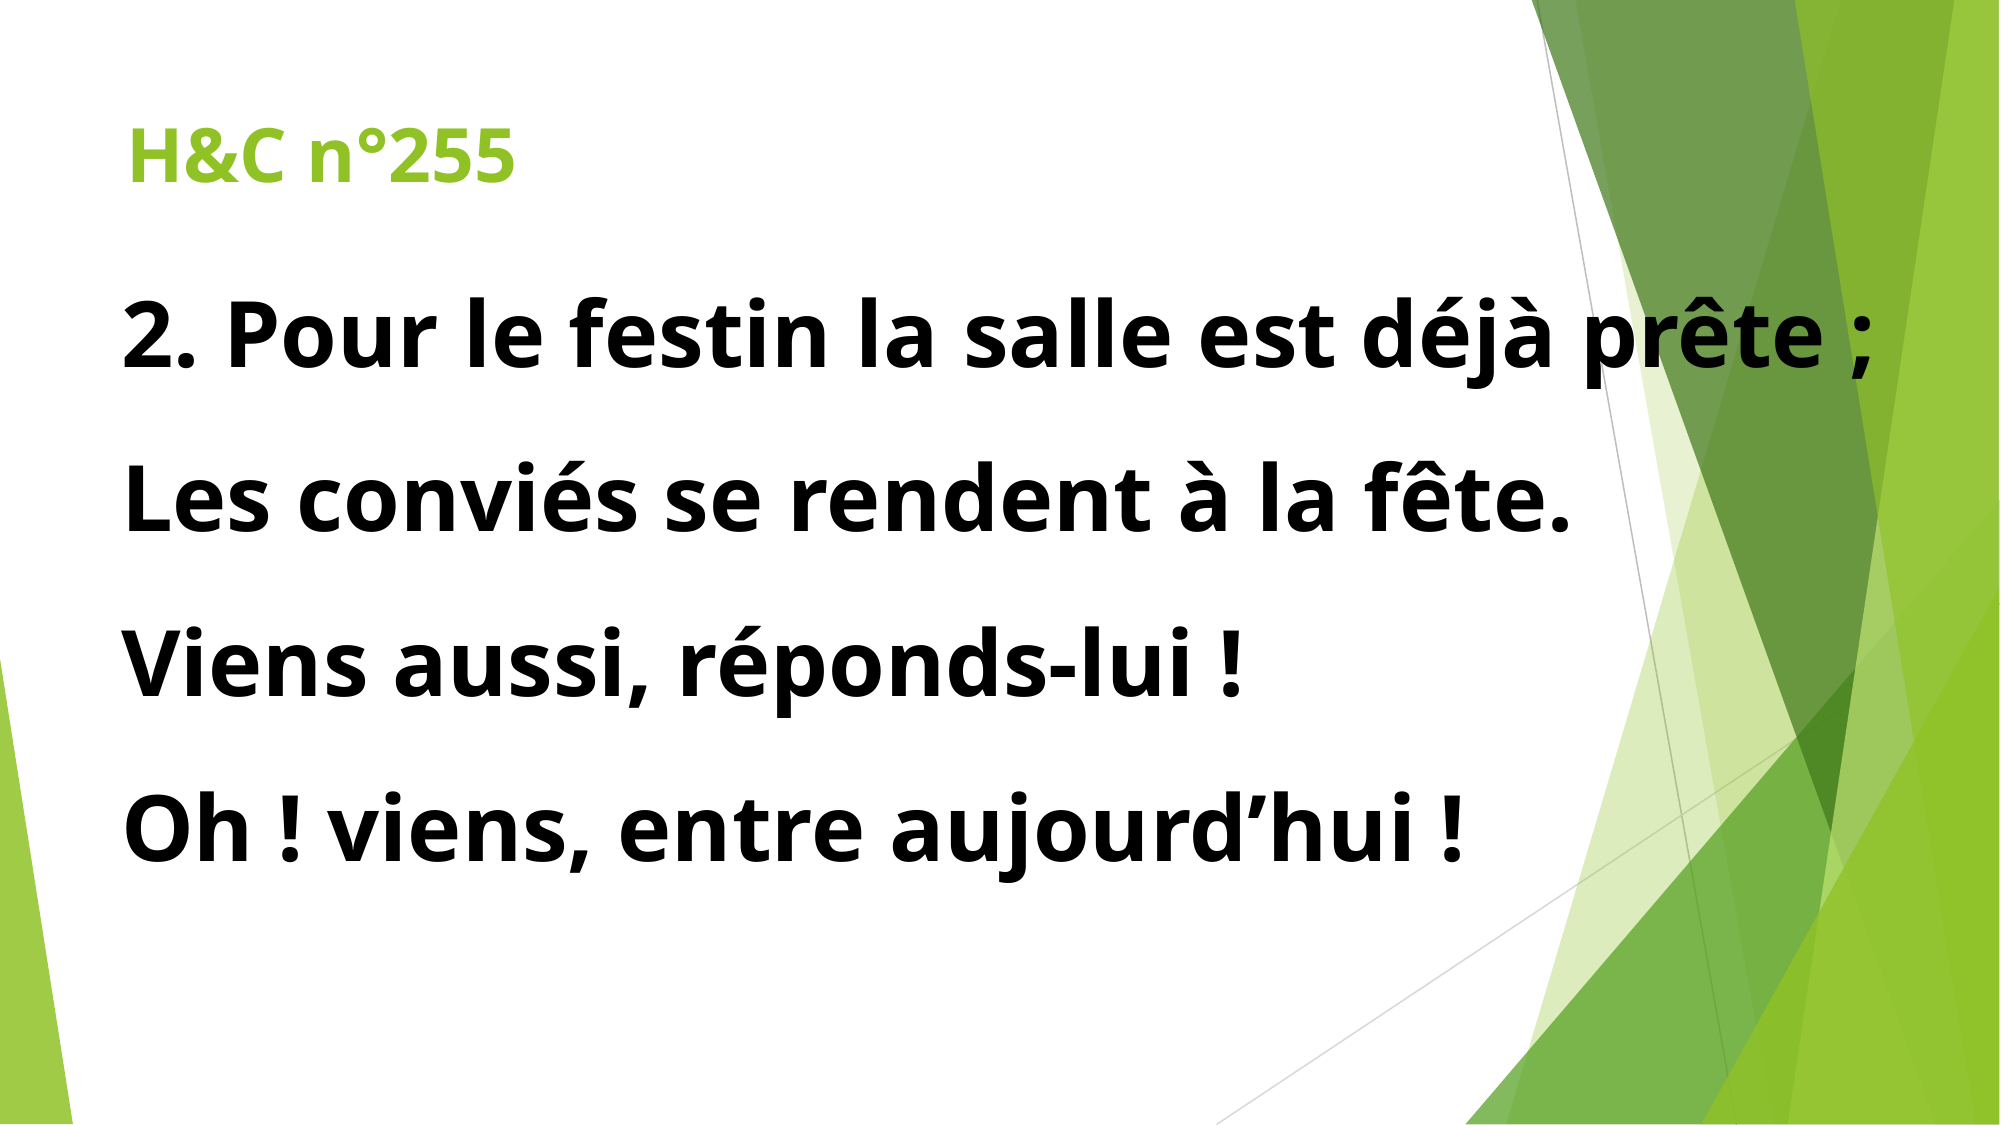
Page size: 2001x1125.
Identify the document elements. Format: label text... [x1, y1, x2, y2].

text_box H&C n°255 [111, 99, 1522, 213]
text_box 2. Pour le festin la salle est déjà prête ; Les conviés se rendent à la fête. Viens aussi, réponds-lui ! Oh ! viens, entre aujourd’hui ! [106, 213, 1973, 1037]
